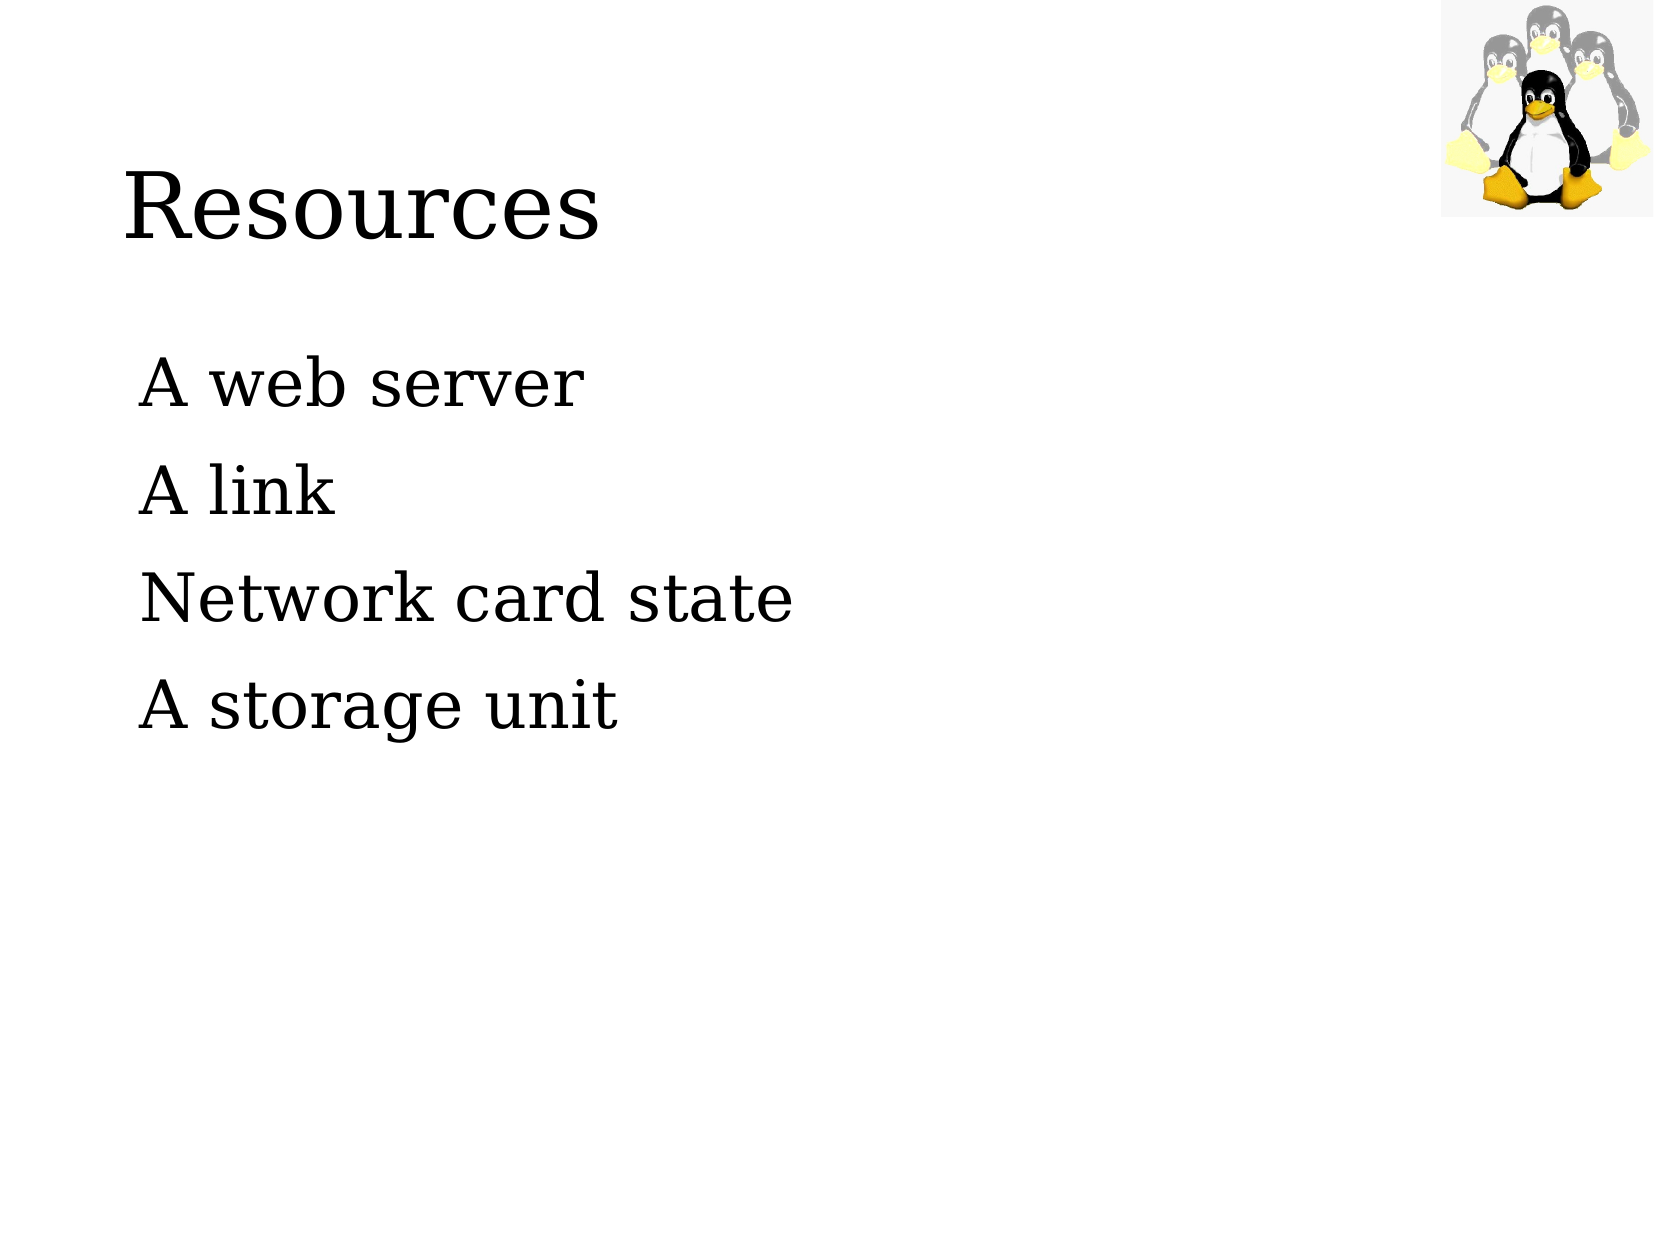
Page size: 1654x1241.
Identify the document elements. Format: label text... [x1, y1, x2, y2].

title Resources [121, 102, 1534, 311]
list A web server A link Network card state A storage unit [121, 344, 1534, 1127]
picture [1441, 0, 1654, 217]
